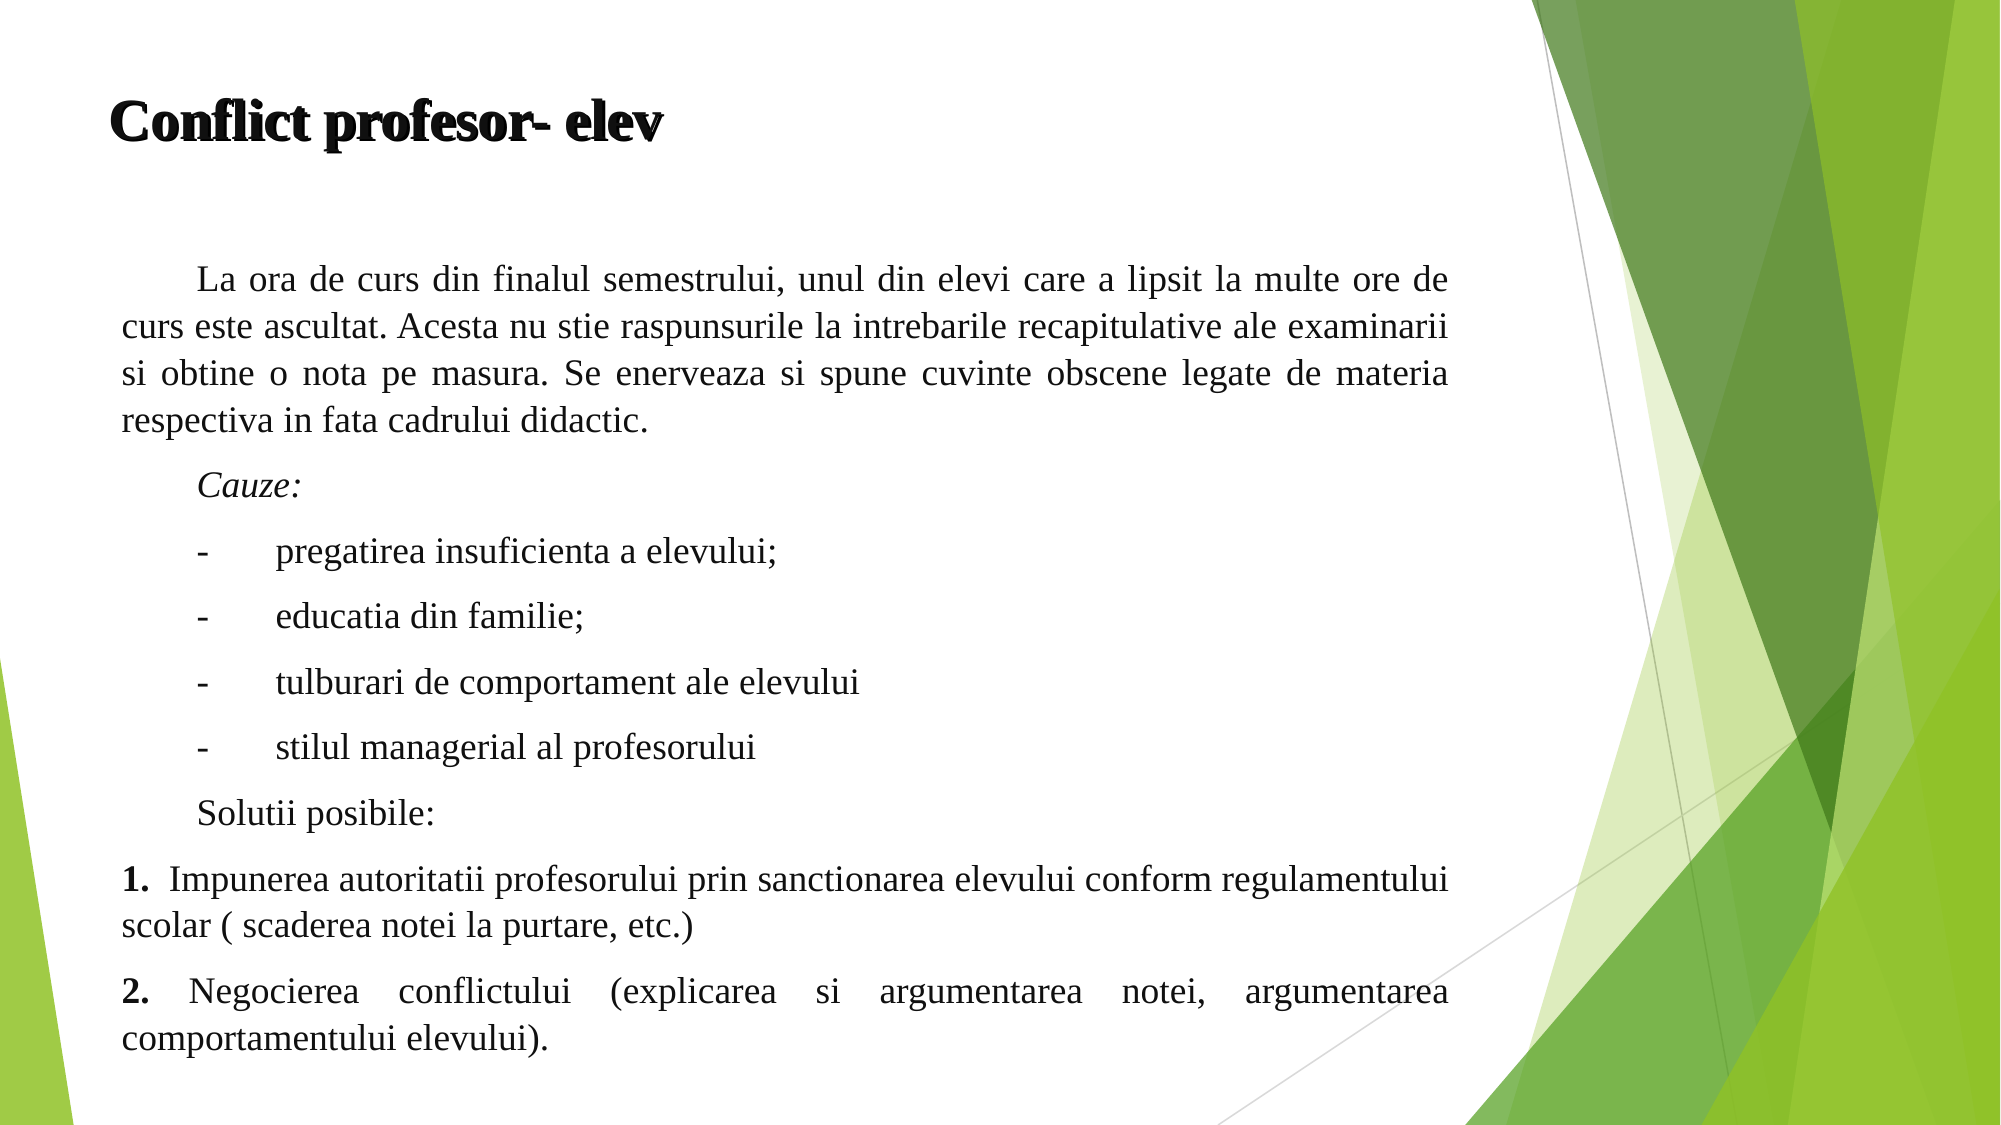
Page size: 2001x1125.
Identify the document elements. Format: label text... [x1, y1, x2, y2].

text_box La ora de curs din finalul semestrului, unul din elevi care a lipsit la multe ore de curs este ascultat. Acesta nu stie raspunsurile la intrebarile recapitulative ale examinarii si obtine o nota pe masura. Se enerveaza si spune cuvinte obscene legate de materia respectiva in fata cadrului didactic. Cauze: - pregatirea insuficienta a elevului; - educatia din familie; - tulburari de comportament ale elevului - stilul managerial al profesorului Solutii posibile: 1. Impunerea autoritatii profesorului prin sanctionarea elevului conform regulamentului scolar ( scaderea notei la purtare, etc.) 2. Negocierea conflictului (explicarea si argumentarea notei, argumentarea comportamentului elevului). [106, 176, 1467, 1073]
text_box Conflict profesor- elev [93, 73, 772, 160]
